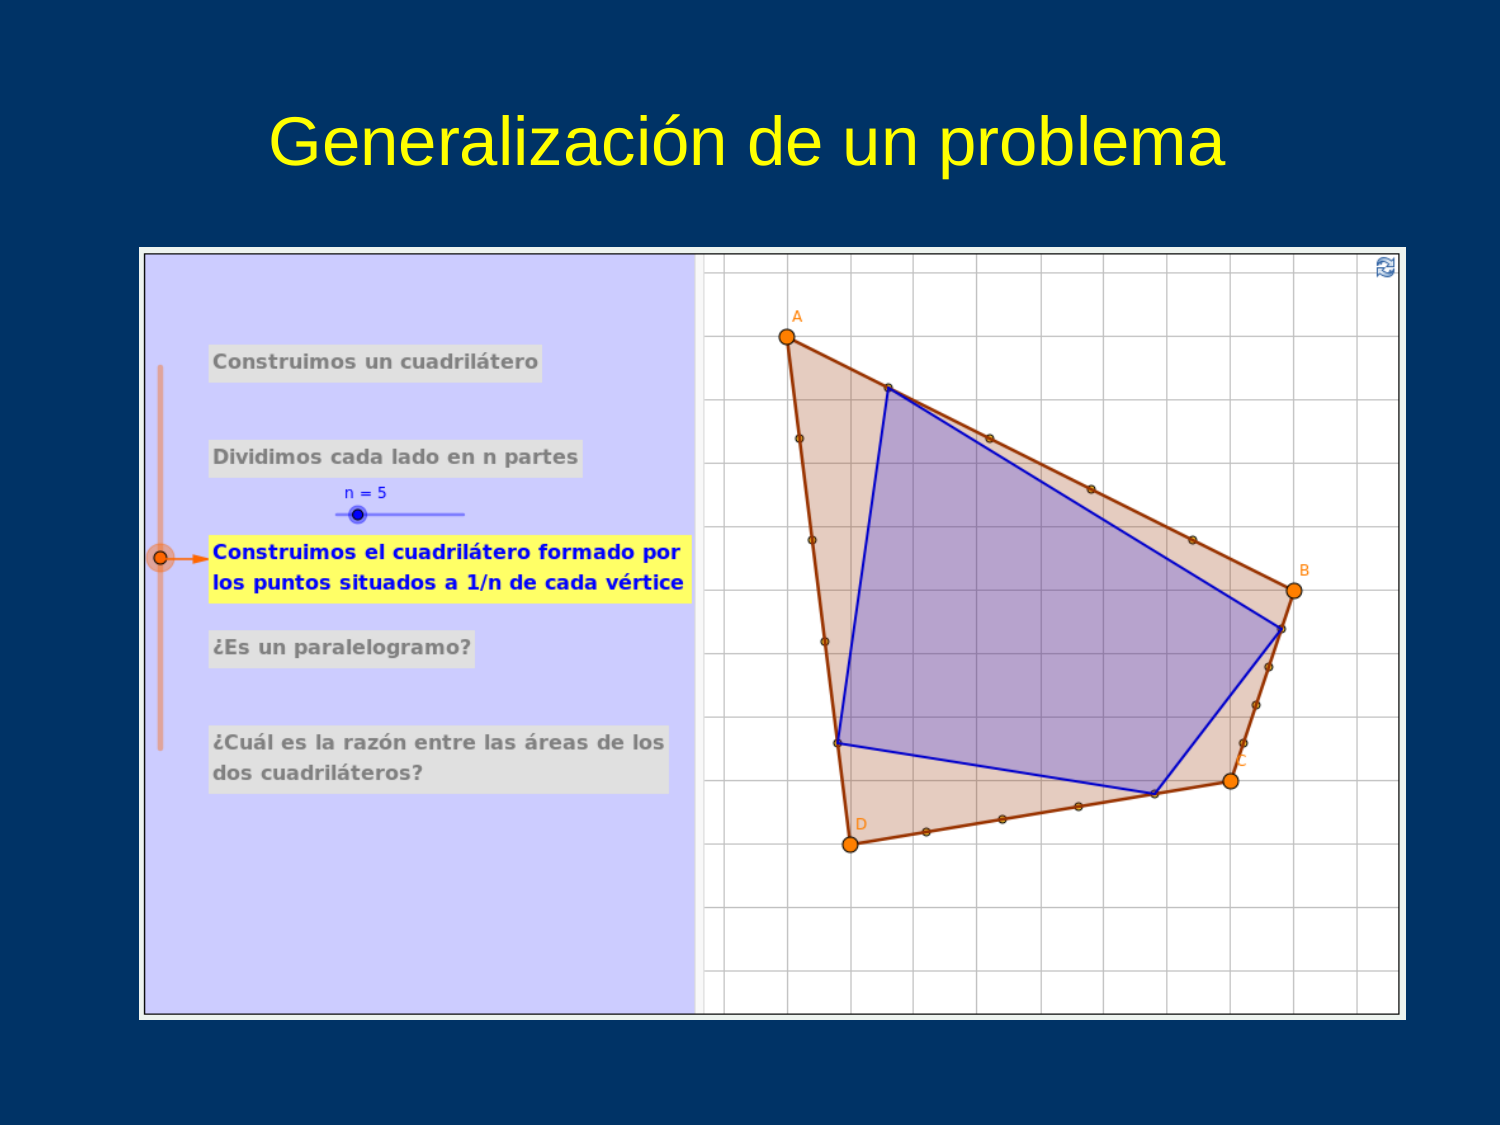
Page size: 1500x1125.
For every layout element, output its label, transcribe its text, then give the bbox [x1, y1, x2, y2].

picture [139, 247, 1406, 1020]
title Generalización de un problema [36, 44, 1458, 239]
